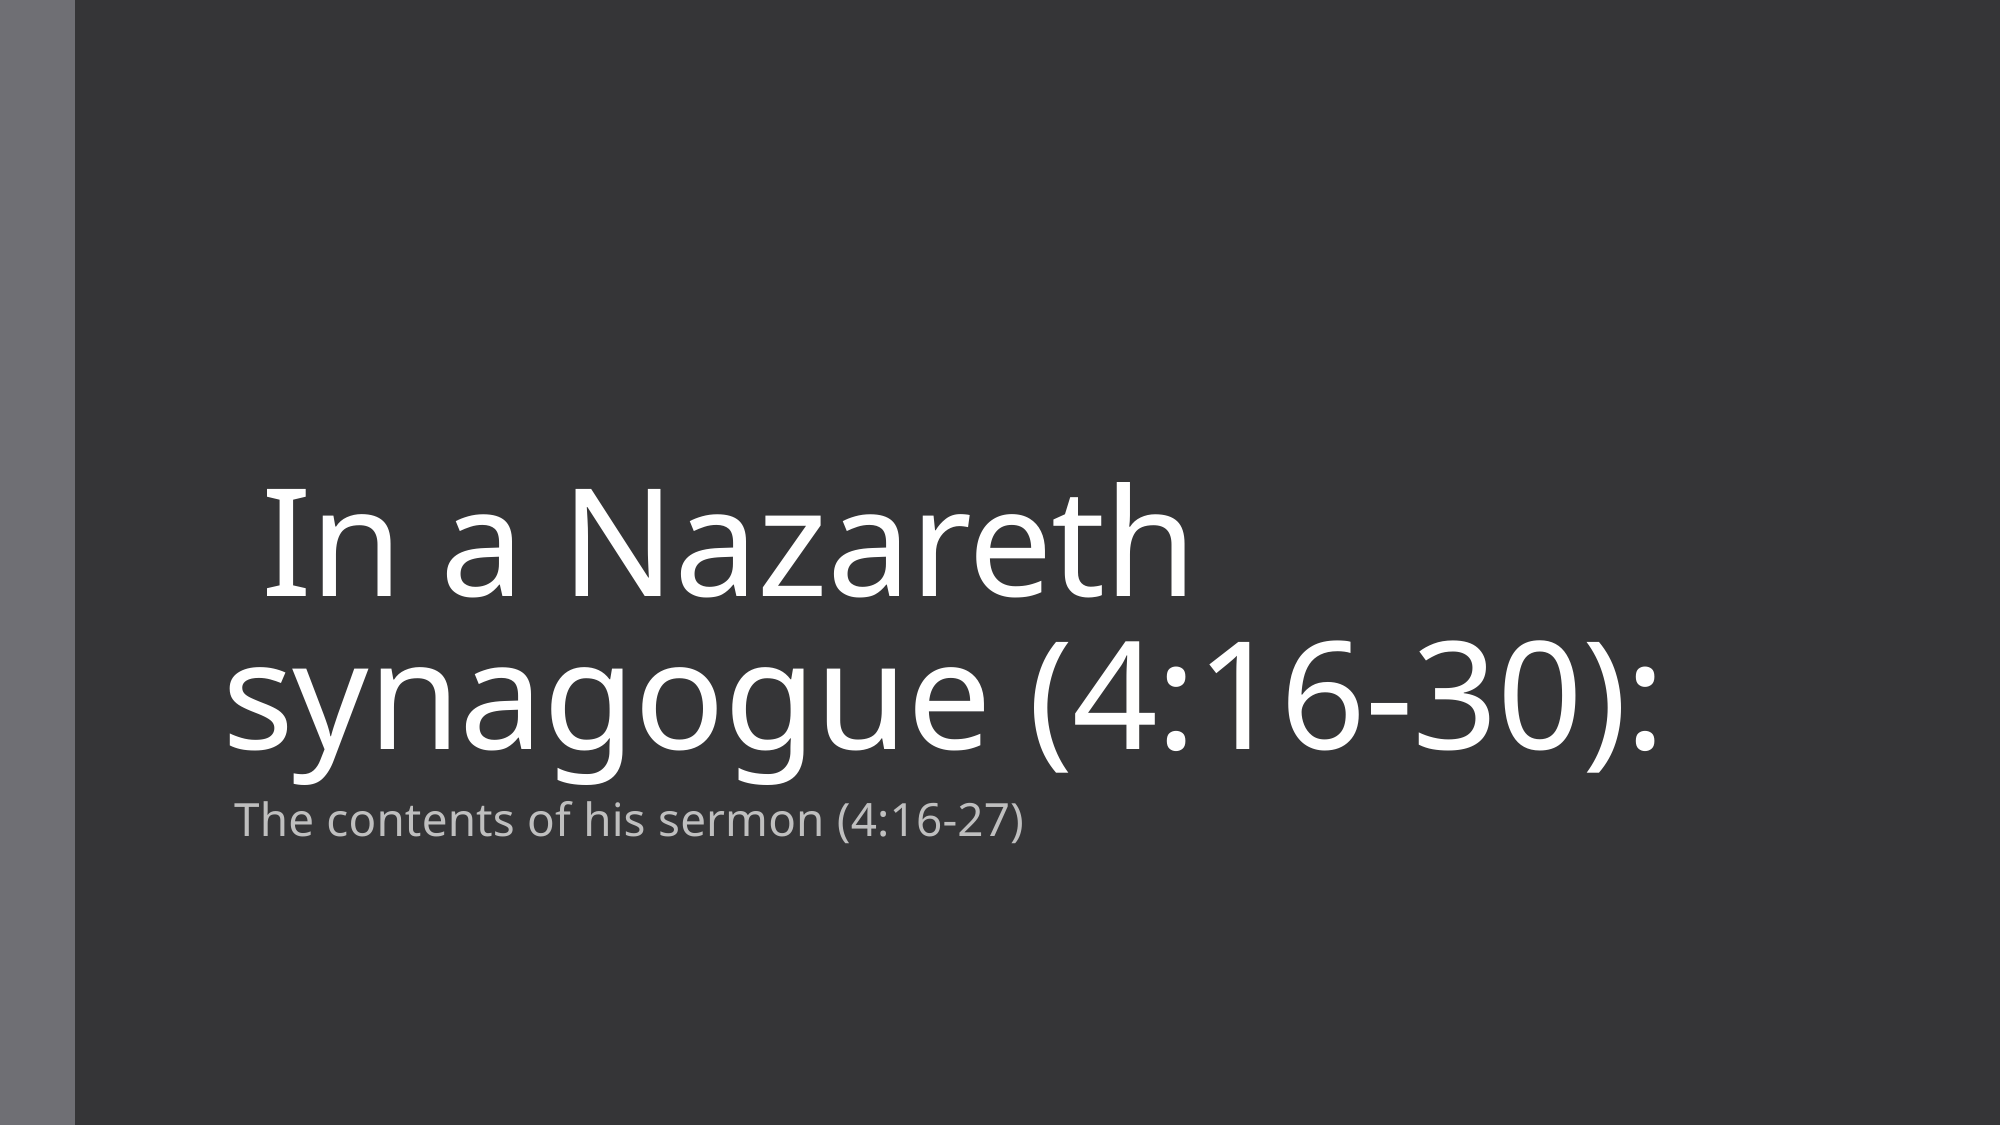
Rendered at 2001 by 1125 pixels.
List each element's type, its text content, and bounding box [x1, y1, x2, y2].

subtitle The contents of his sermon (4:16-27) [206, 787, 1752, 1066]
title In a Nazareth synagogue (4:16-30): [206, 124, 1752, 787]
